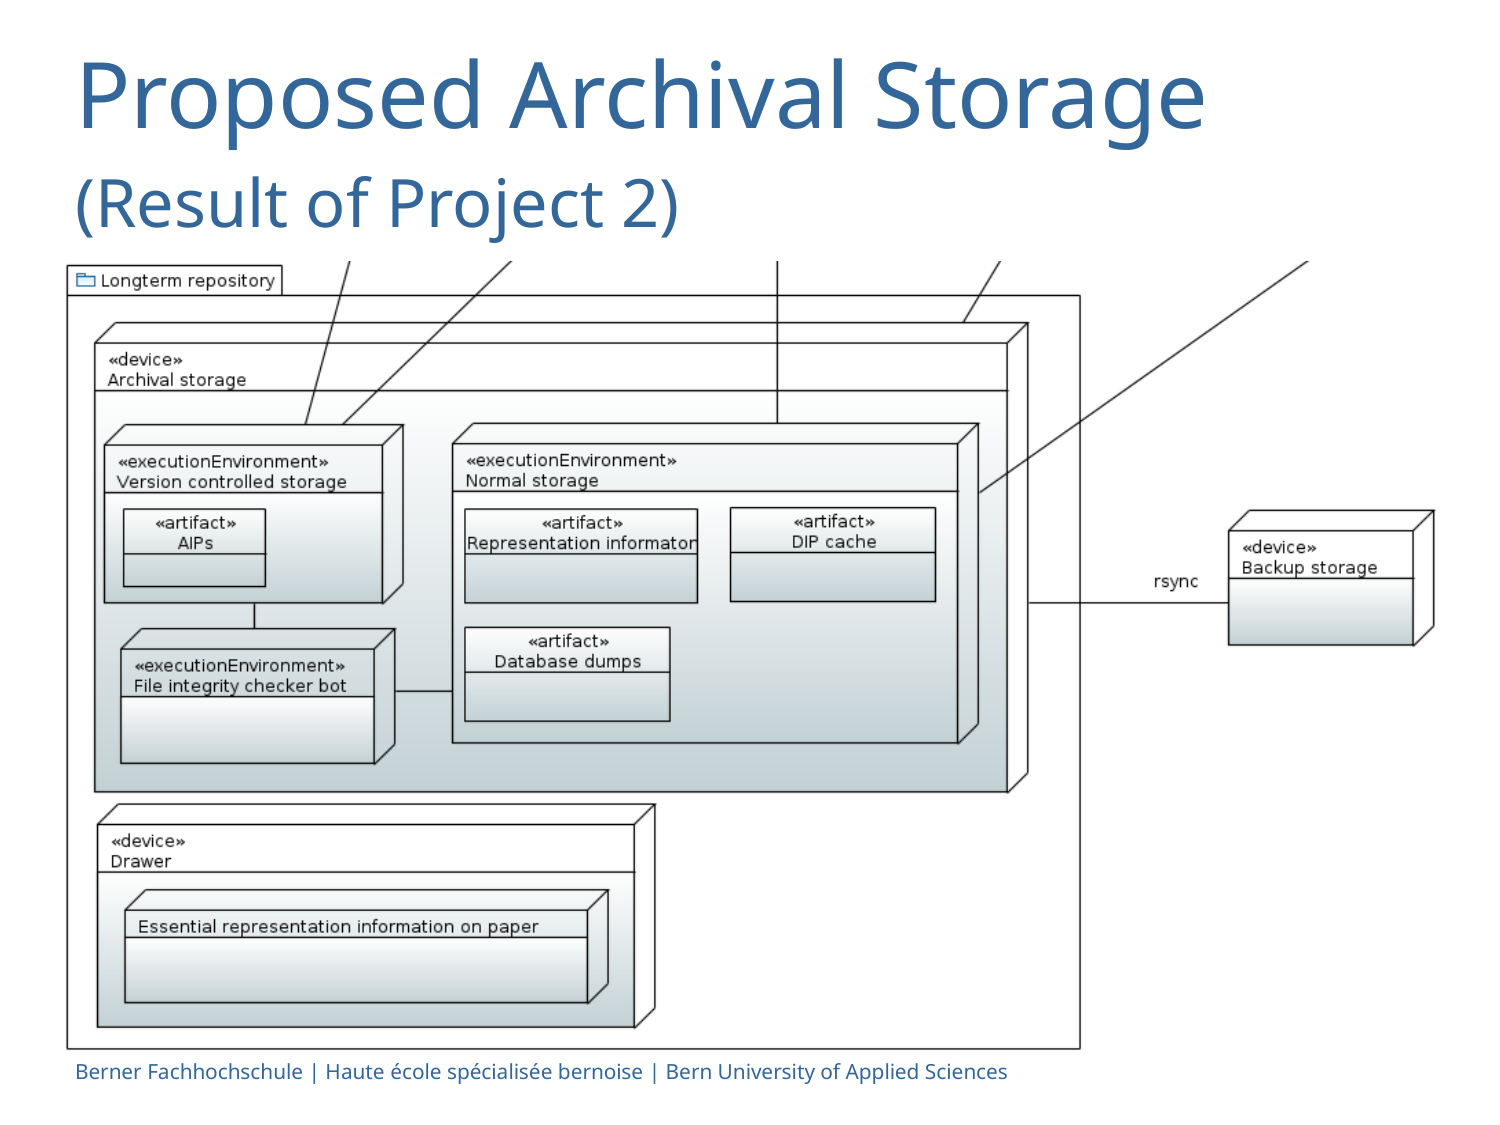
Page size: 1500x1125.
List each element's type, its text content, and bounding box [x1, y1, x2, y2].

picture [53, 261, 1437, 1062]
title Proposed Archival Storage (Result of Project 2) [75, 17, 1425, 261]
